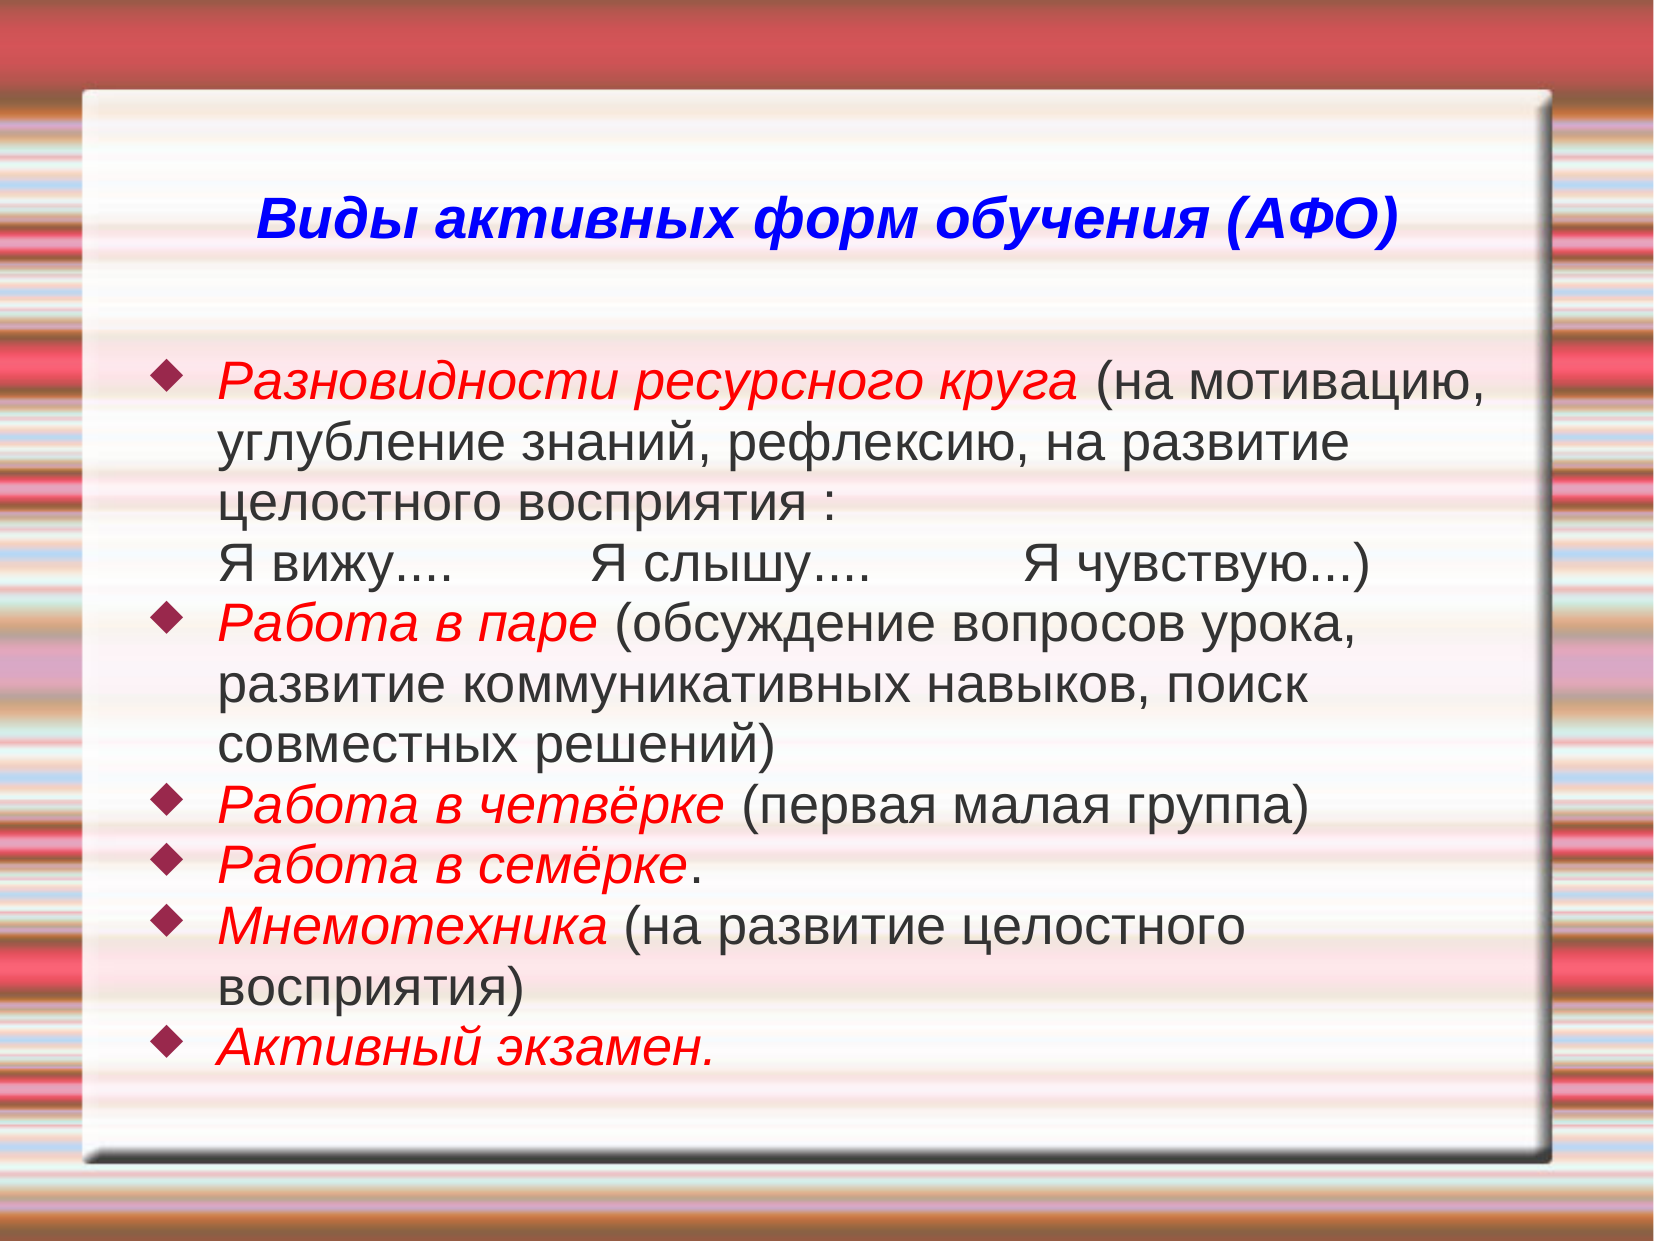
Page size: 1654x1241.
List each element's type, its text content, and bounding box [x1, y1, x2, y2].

list Разновидности ресурсного круга (на мотивацию, углубление знаний, рефлексию, на развитие целостного восприятия : Я вижу.... Я слышу.... Я чувствую...) Работа в паре (обсуждение вопросов урока, развитие коммуникативных навыков, поиск совместных решений) Работа в четвёрке (первая малая группа) Работа в семёрке. Мнемотехника (на развитие целостного восприятия) Активный экзамен. [134, 350, 1516, 1132]
picture [0, 0, 1654, 1241]
title Виды активных форм обучения (АФО) [121, 114, 1534, 322]
